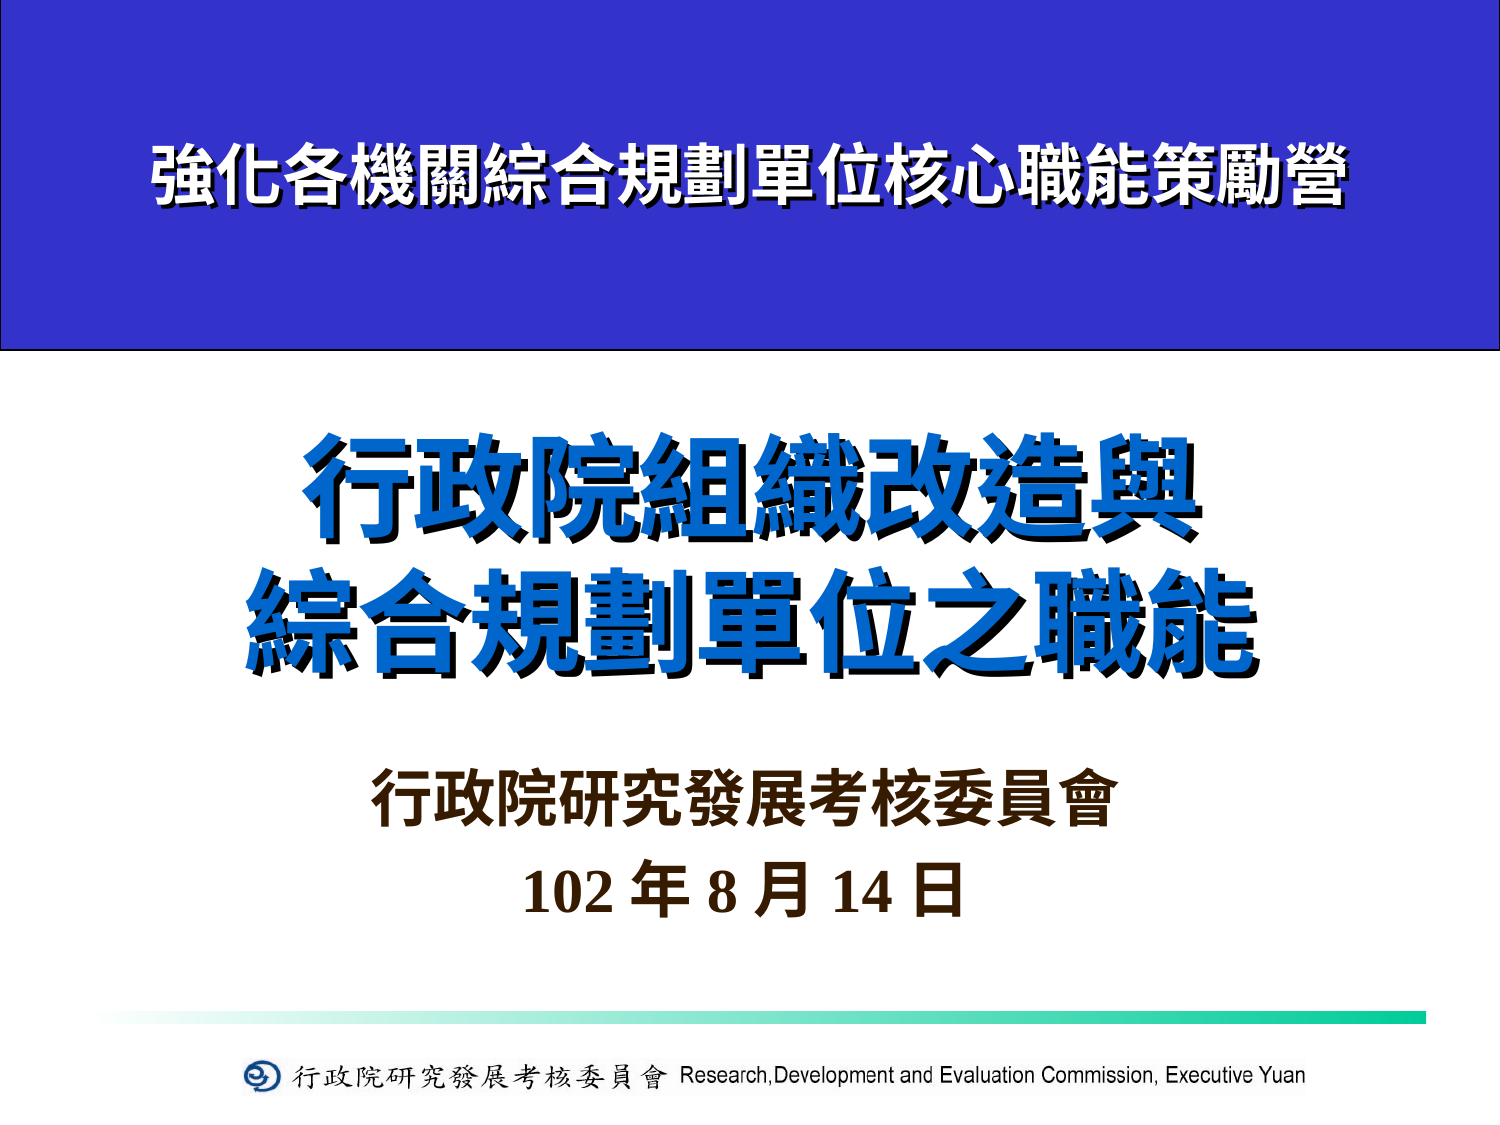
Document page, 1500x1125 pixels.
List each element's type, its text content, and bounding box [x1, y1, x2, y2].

text_box 強化各機關綜合規劃單位核心職能策勵營 [0, 0, 1500, 350]
title 行政院組織改造與 綜合規劃單位之職能 [141, 388, 1359, 714]
text_box 行政院研究發展考核委員會 102年8月14日 [289, 751, 1202, 1023]
